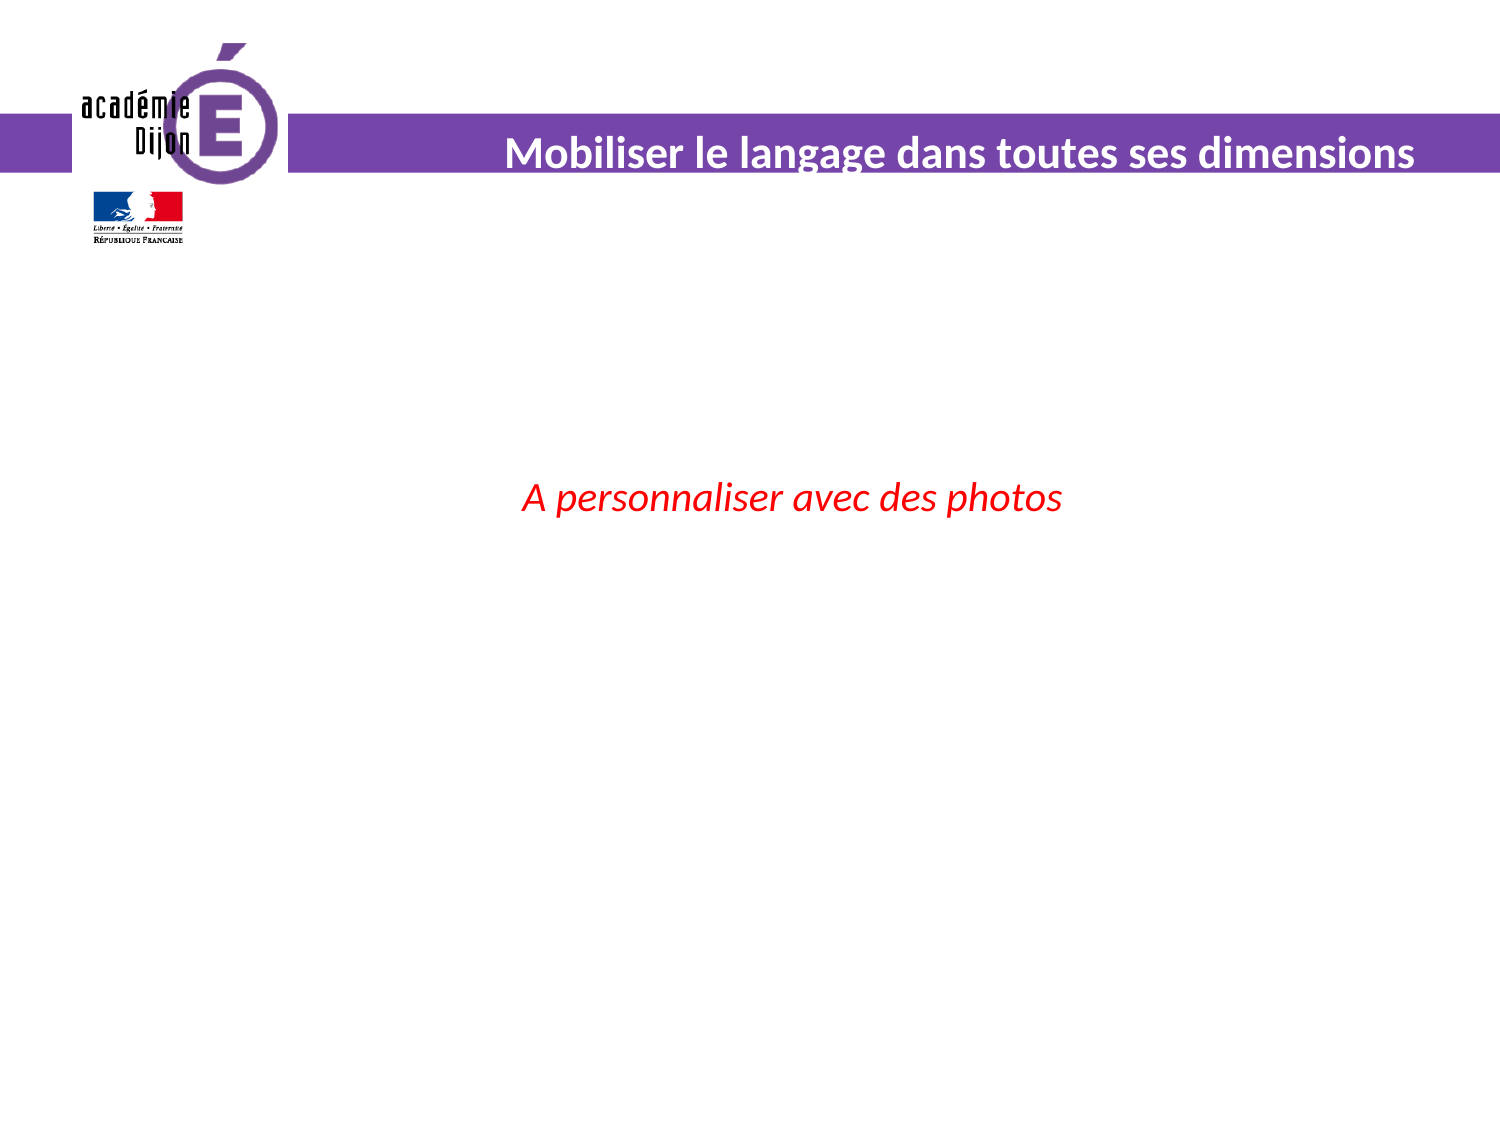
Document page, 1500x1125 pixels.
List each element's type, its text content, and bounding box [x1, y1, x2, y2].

text_box Mobiliser le langage dans toutes ses dimensions [354, 111, 1474, 249]
list A personnaliser avec des photos [75, 262, 1426, 1005]
title [330, 75, 1500, 263]
picture [82, 43, 278, 243]
